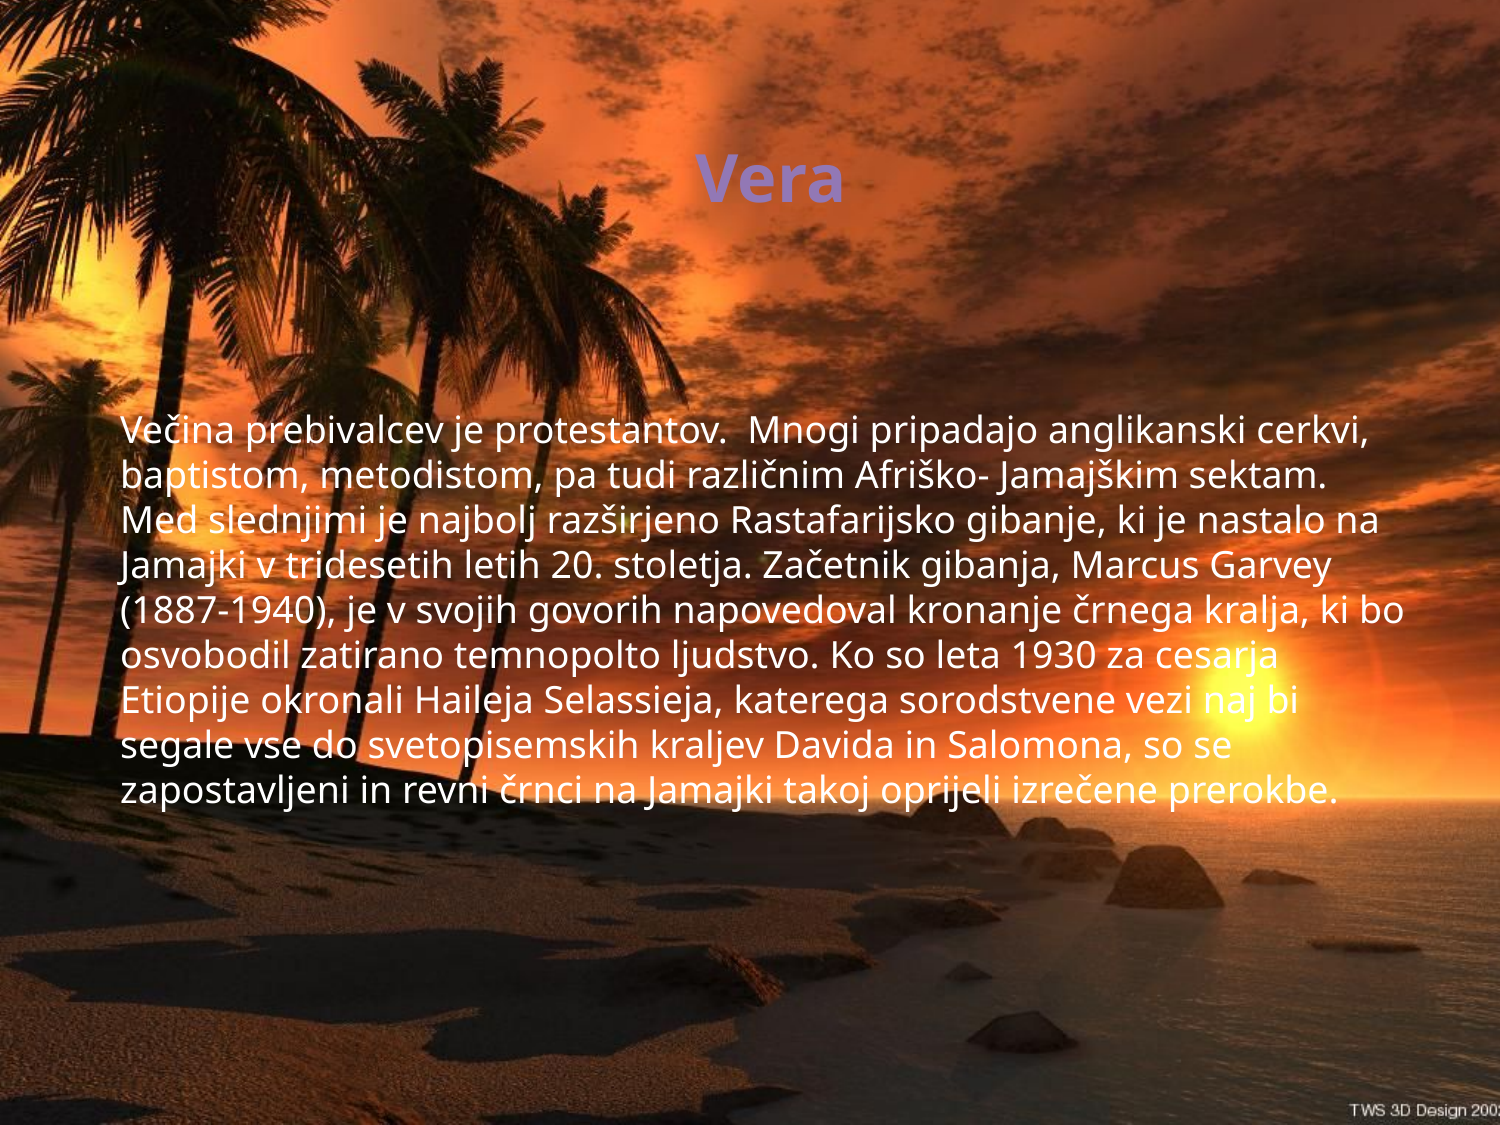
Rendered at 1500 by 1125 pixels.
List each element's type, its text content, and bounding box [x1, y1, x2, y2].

text_box Večina prebivalcev je protestantov. Mnogi pripadajo anglikanski cerkvi, baptistom, metodistom, pa tudi različnim Afriško- Jamajškim sektam. Med slednjimi je najbolj razširjeno Rastafarijsko gibanje, ki je nastalo na Jamajki v tridesetih letih 20. stoletja. Začetnik gibanja, Marcus Garvey (1887-1940), je v svojih govorih napovedoval kronanje črnega kralja, ki bo osvobodil zatirano temnopolto ljudstvo. Ko so leta 1930 za cesarja Etiopije okronali Haileja Selassieja, katerega sorodstvene vezi naj bi segale vse do svetopisemskih kraljev Davida in Salomona, so se zapostavljeni in revni črnci na Jamajki takoj oprijeli izrečene prerokbe. [105, 398, 1430, 819]
picture [0, 0, 1500, 1125]
text_box Vera [680, 128, 862, 224]
